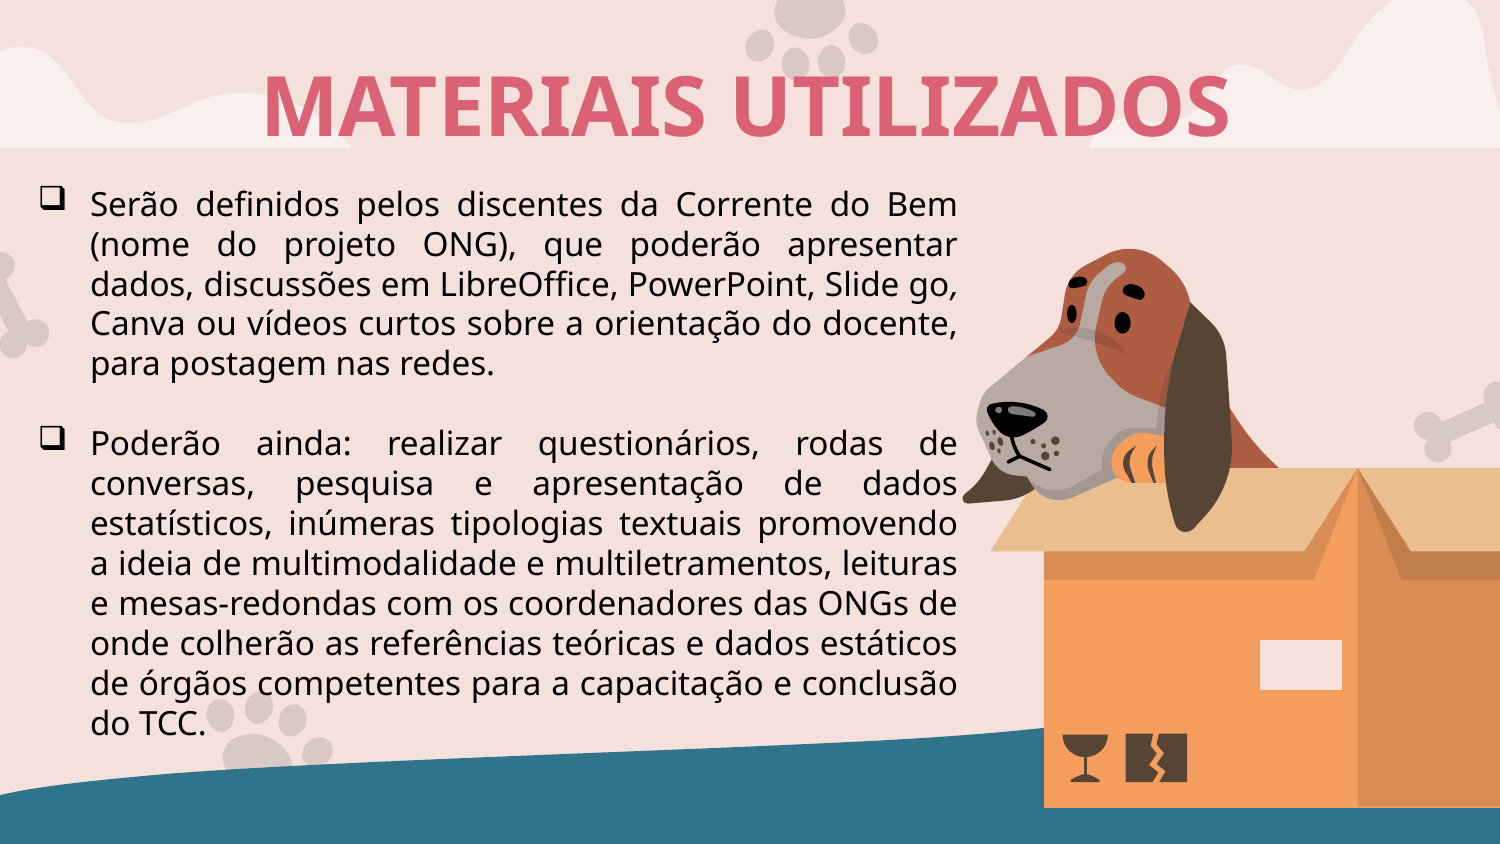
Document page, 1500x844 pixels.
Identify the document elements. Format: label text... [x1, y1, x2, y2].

title MATERIAIS UTILIZADOS [70, 10, 1422, 197]
subtitle Serão definidos pelos discentes da Corrente do Bem (nome do projeto ONG), que poderão apresentar dados, discussões em LibreOffice, PowerPoint, Slide go, Canva ou vídeos curtos sobre a orientação do docente, para postagem nas redes. Poderão ainda: realizar questionários, rodas de conversas, pesquisa e apresentação de dados estatísticos, inúmeras tipologias textuais promovendo a ideia de multimodalidade e multiletramentos, leituras e mesas-redondas com os coordenadores das ONGs de onde colherão as referências teóricas e dados estáticos de órgãos competentes para a capacitação e conclusão do TCC. [0, 200, 975, 759]
text_box [962, 248, 1500, 808]
